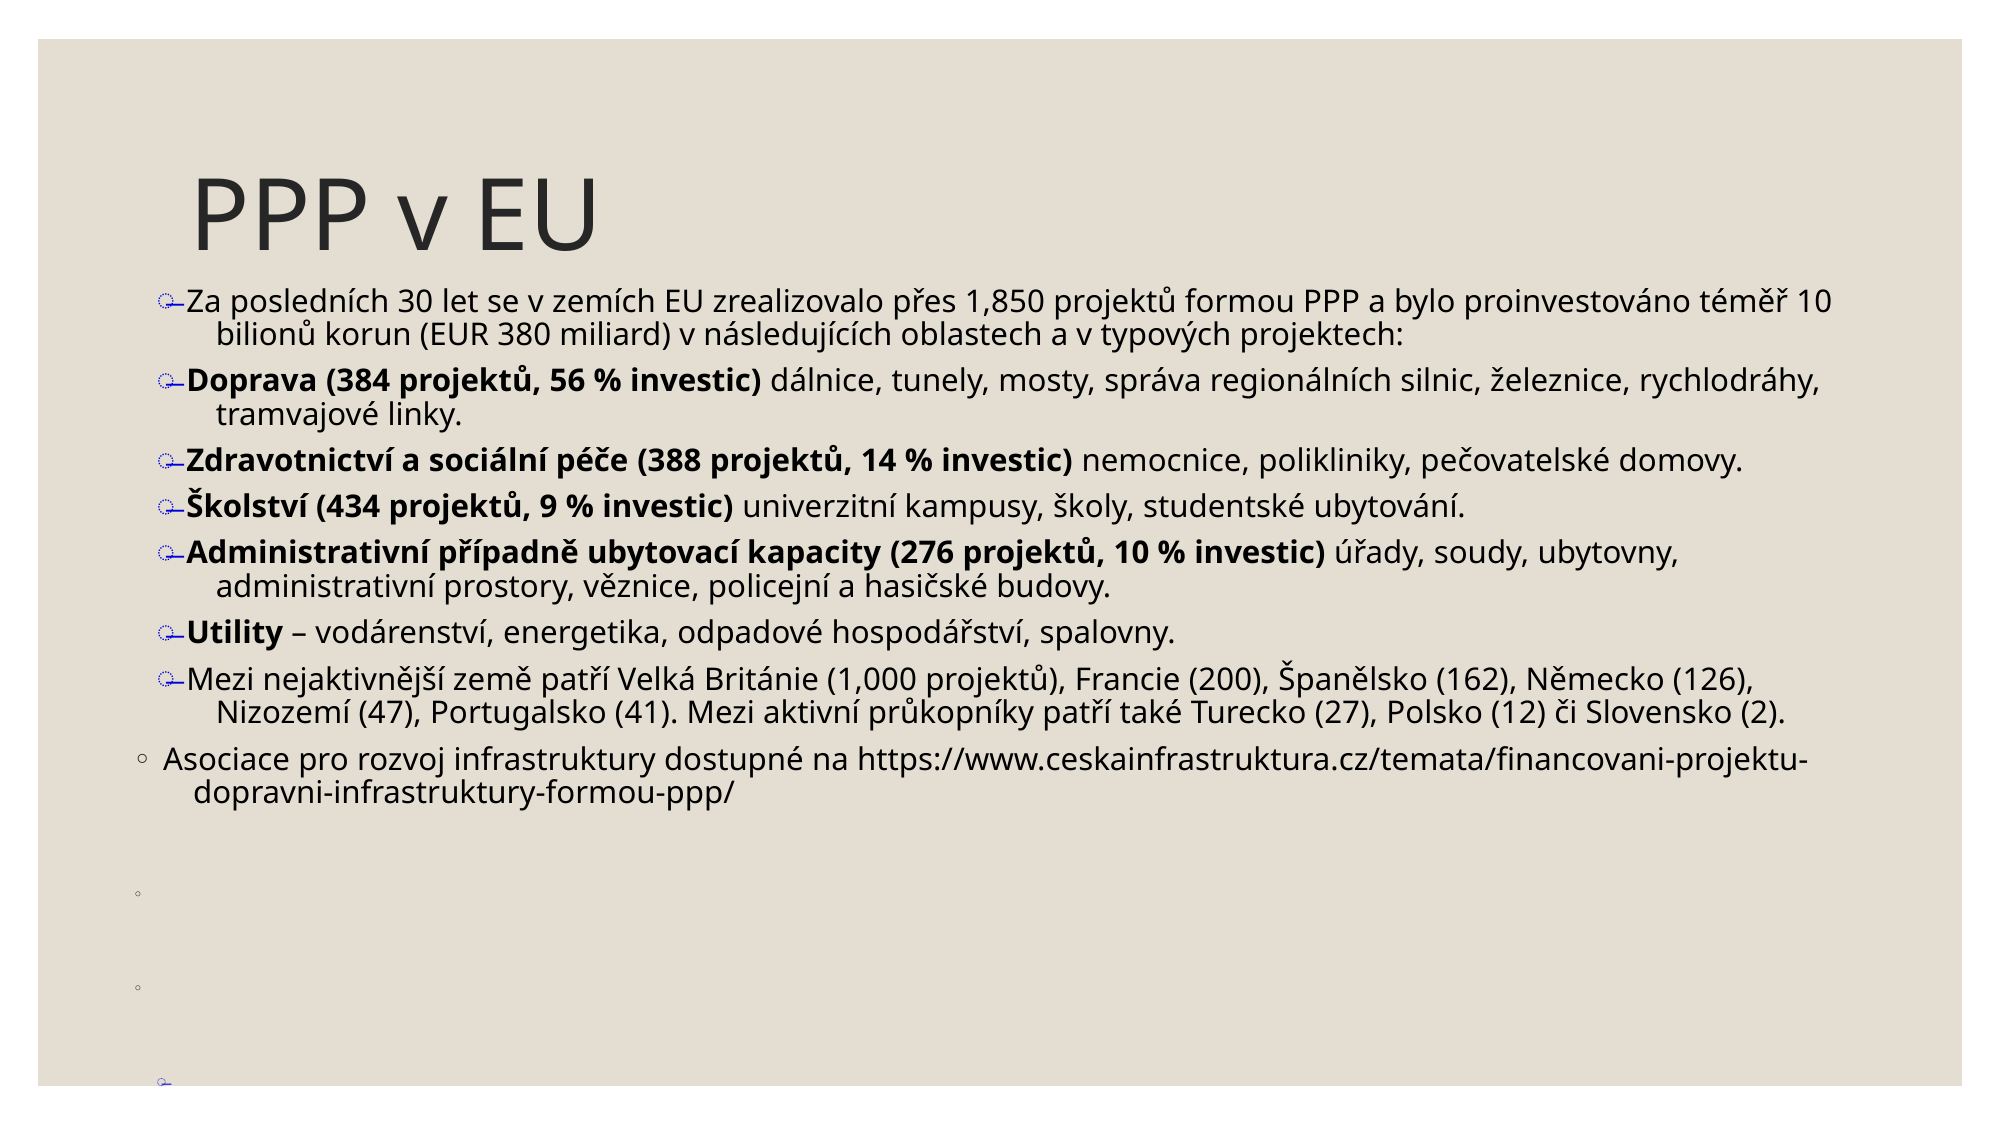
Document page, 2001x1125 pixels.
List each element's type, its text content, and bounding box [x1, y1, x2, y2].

list Za posledních 30 let se v zemích EU zrealizovalo přes 1,850 projektů formou PPP a bylo proinvestováno téměř 10 bilionů korun (EUR 380 miliard) v následujících oblastech a v typových projektech: Doprava (384 projektů, 56 % investic) dálnice, tunely, mosty, správa regionálních silnic, železnice, rychlodráhy, tramvajové linky. Zdravotnictví a sociální péče (388 projektů, 14 % investic) nemocnice, polikliniky, pečovatelské domovy. Školství (434 projektů, 9 % investic) univerzitní kampusy, školy, studentské ubytování. Administrativní případně ubytovací kapacity (276 projektů, 10 % investic) úřady, soudy, ubytovny, administrativní prostory, věznice, policejní a hasičské budovy. Utility – vodárenství, energetika, odpadové hospodářství, spalovny. Mezi nejaktivnější země patří Velká Británie (1,000 projektů), Francie (200), Španělsko (162), Německo (126), Nizozemí (47), Portugalsko (41). Mezi aktivní průkopníky patří také Turecko (27), Polsko (12) či Slovensko (2). Asociace pro rozvoj infrastruktury dostupné na https://www.ceskainfrastruktura.cz/temata/financovani-projektu-dopravni-infrastruktury-formou-ppp/ [118, 277, 1883, 957]
title PPP v EU [174, 105, 1825, 277]
